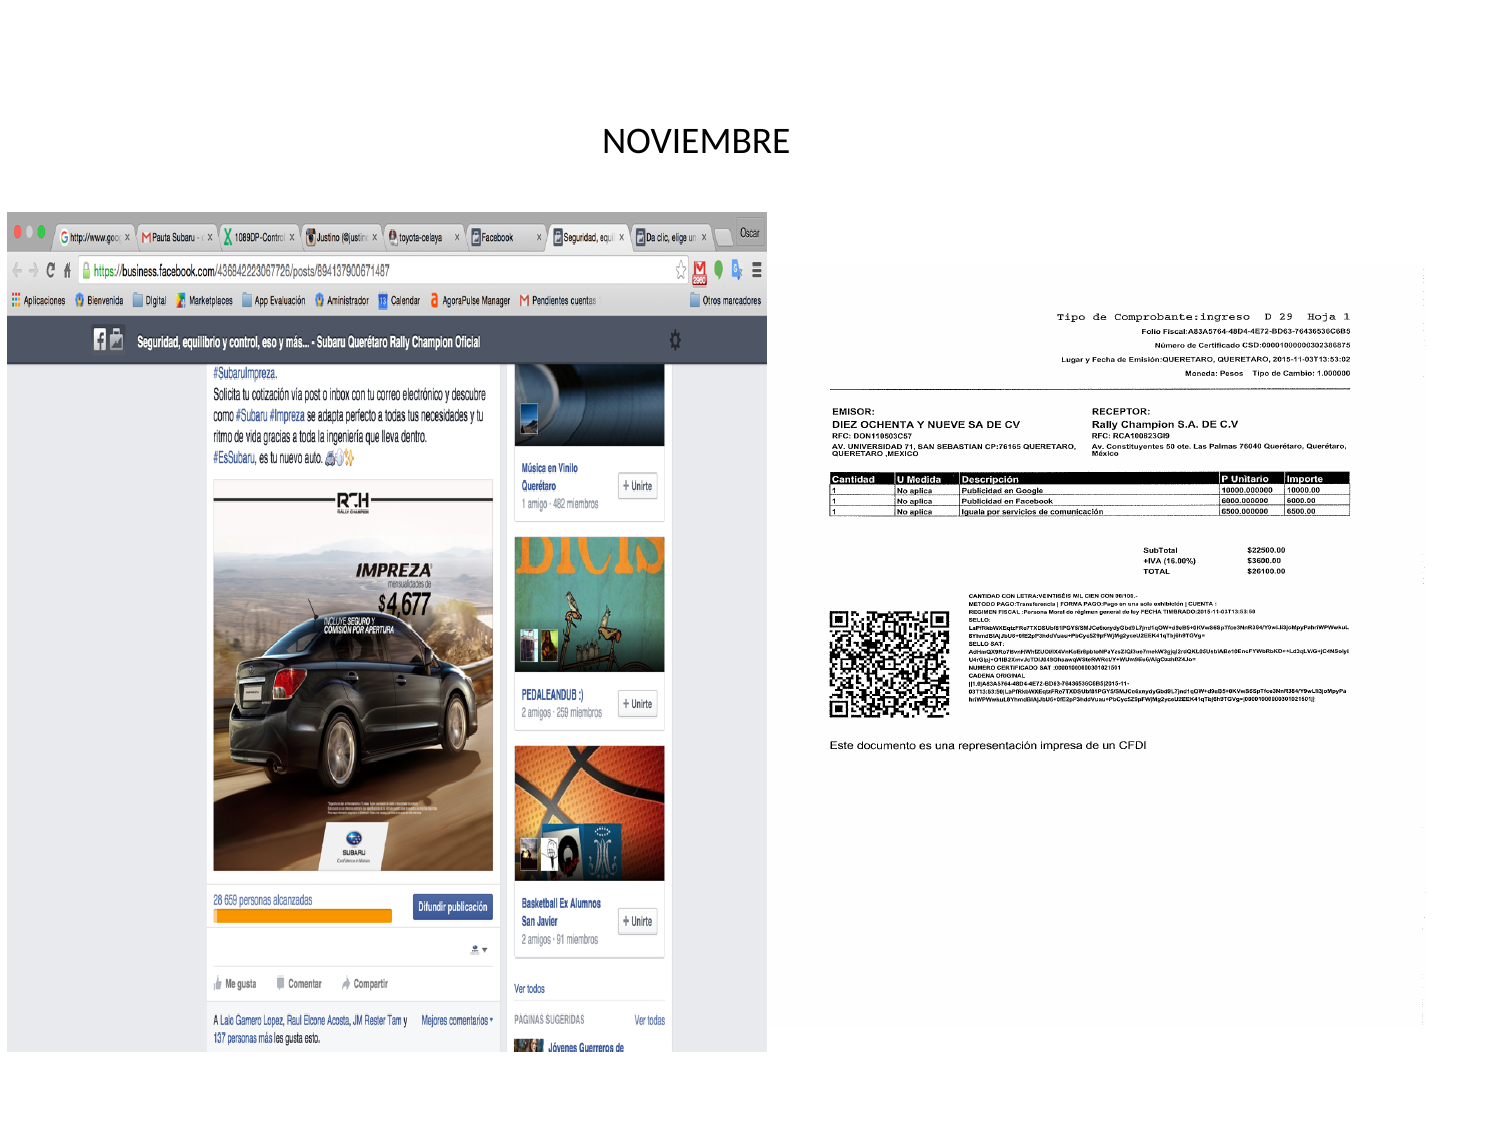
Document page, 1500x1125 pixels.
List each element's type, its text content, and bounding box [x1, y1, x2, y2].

title NOVIEMBRE [75, 44, 1425, 233]
picture [7, 212, 1426, 1052]
